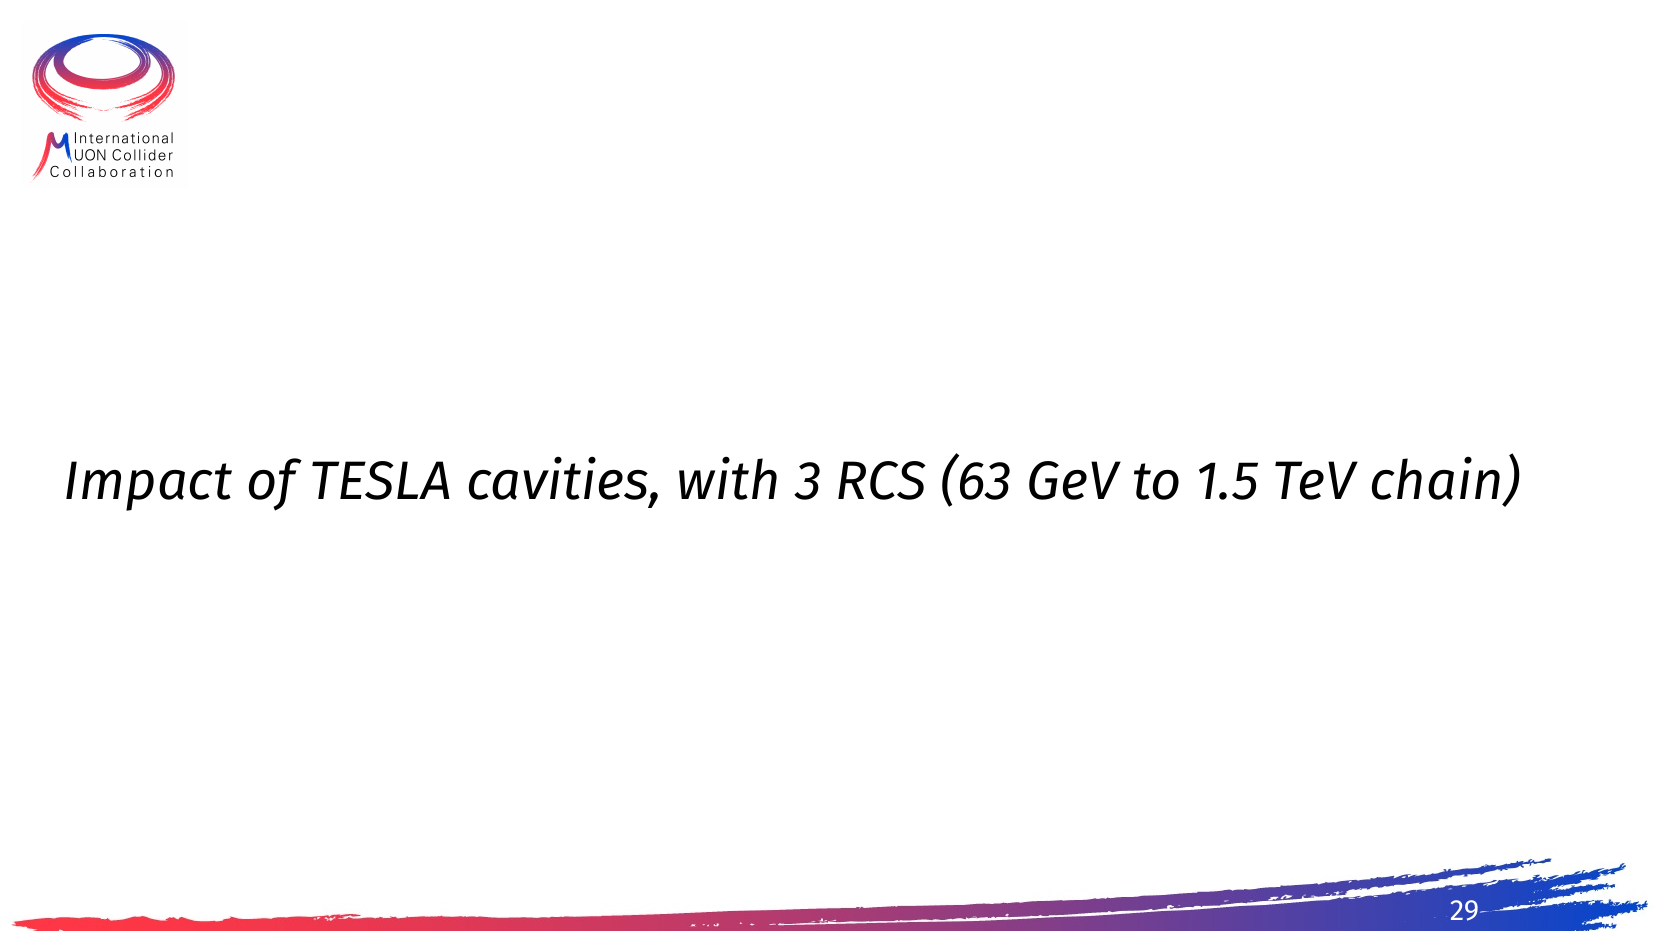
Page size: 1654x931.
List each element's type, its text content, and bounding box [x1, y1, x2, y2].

picture [0, 848, 1654, 931]
text_box Impact of TESLA cavities, with 3 RCS (63 GeV to 1.5 TeV chain) [49, 441, 1539, 522]
picture [21, 21, 188, 189]
